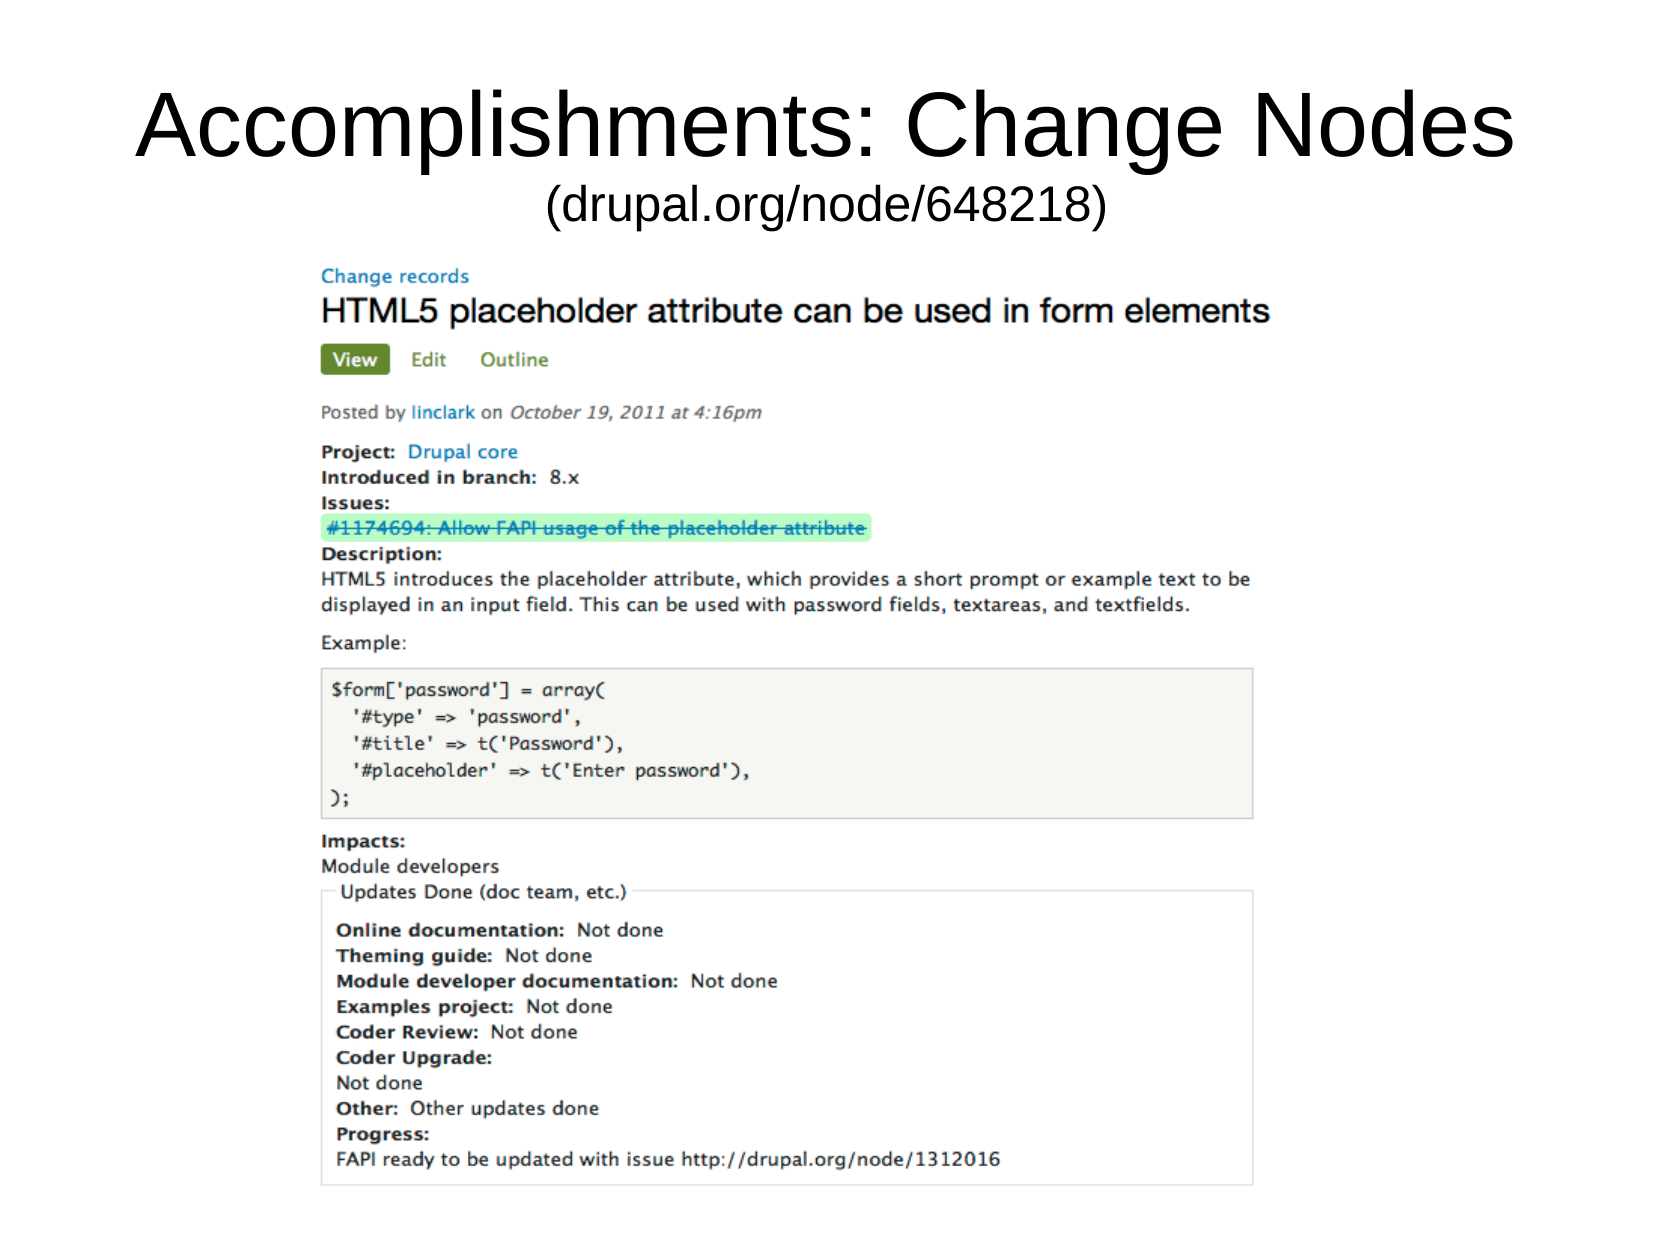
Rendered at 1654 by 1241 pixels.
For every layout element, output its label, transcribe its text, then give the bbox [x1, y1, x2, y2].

picture [300, 259, 1296, 1201]
title Accomplishments: Change Nodes (drupal.org/node/648218) [82, 56, 1571, 250]
